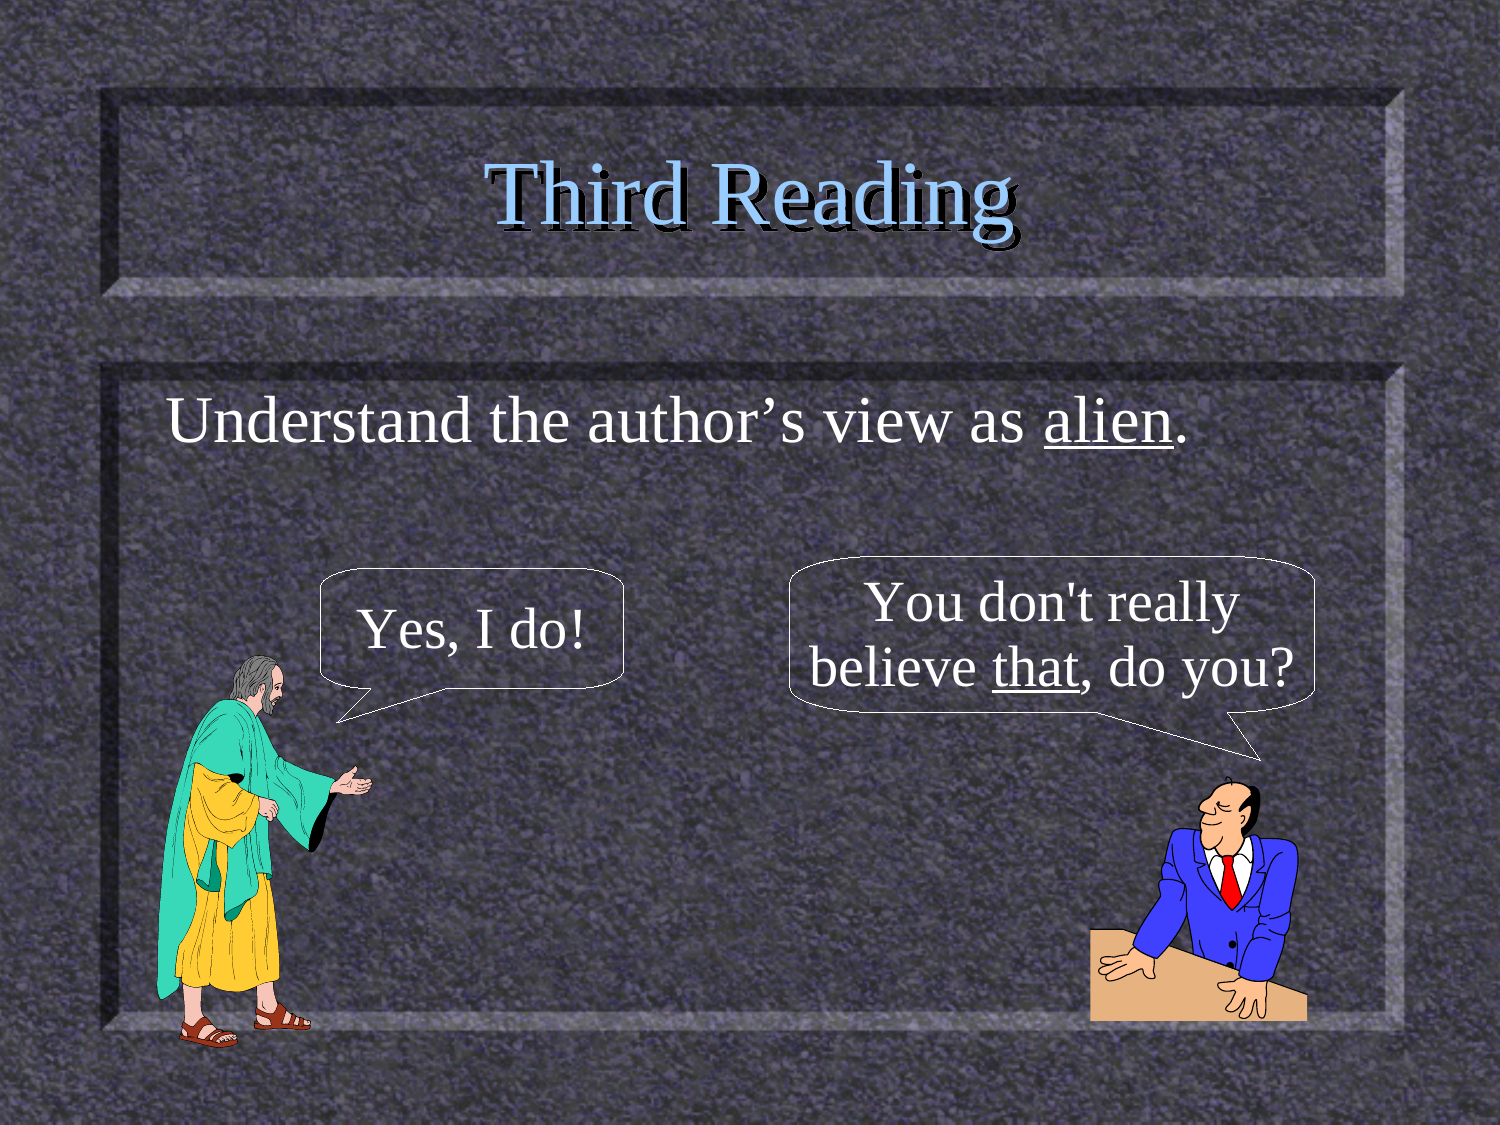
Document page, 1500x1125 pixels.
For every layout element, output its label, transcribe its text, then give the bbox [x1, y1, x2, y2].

text_box Yes, I do! [320, 568, 624, 723]
list Understand the author’s view as alien. [149, 374, 1375, 1000]
picture [0, 0, 1500, 1125]
title Third Reading [150, 135, 1351, 253]
text_box You don't really believe that, do you? [789, 556, 1315, 761]
